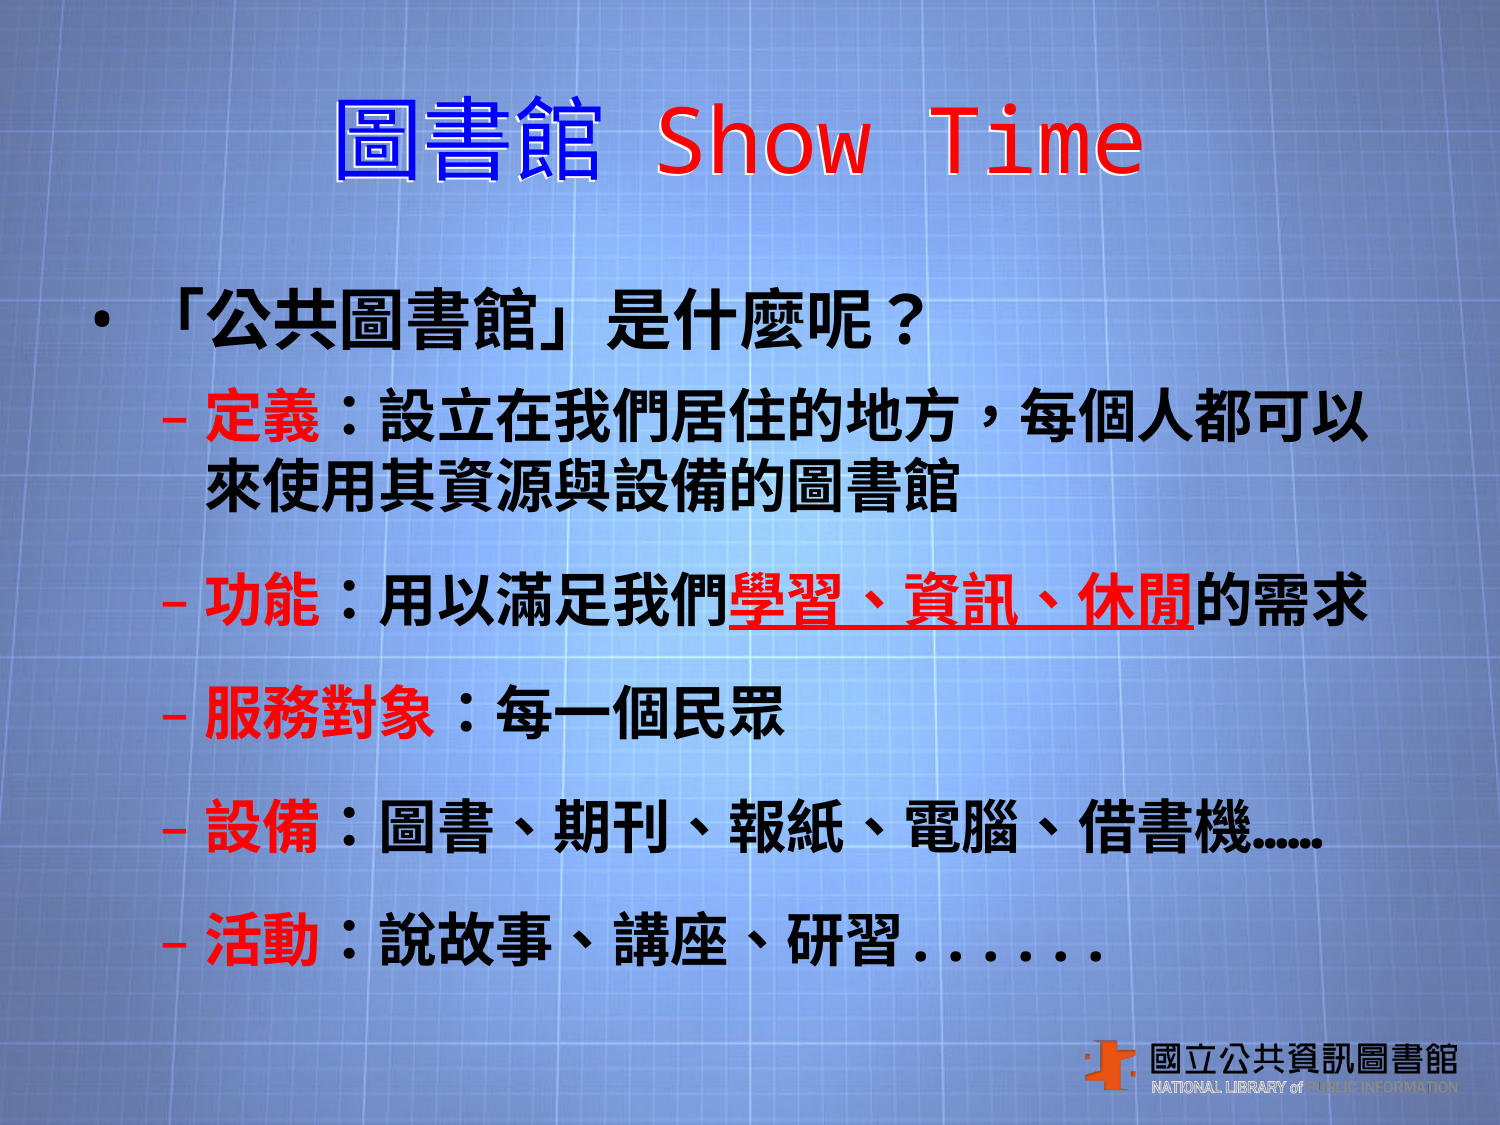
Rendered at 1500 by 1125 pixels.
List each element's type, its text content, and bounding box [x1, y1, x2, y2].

picture [0, 0, 1500, 1125]
text_box 圖書館 Show Time [76, 42, 1427, 231]
list 「公共圖書館」是什麼呢？ 定義：設立在我們居住的地方，每個人都可以來使用其資源與設備的圖書館 功能：用以滿足我們學習、資訊、休閒的需求 服務對象：每一個民眾 設備：圖書、期刊、報紙、電腦、借書機…… 活動：說故事、講座、研習...... [75, 262, 1426, 1005]
